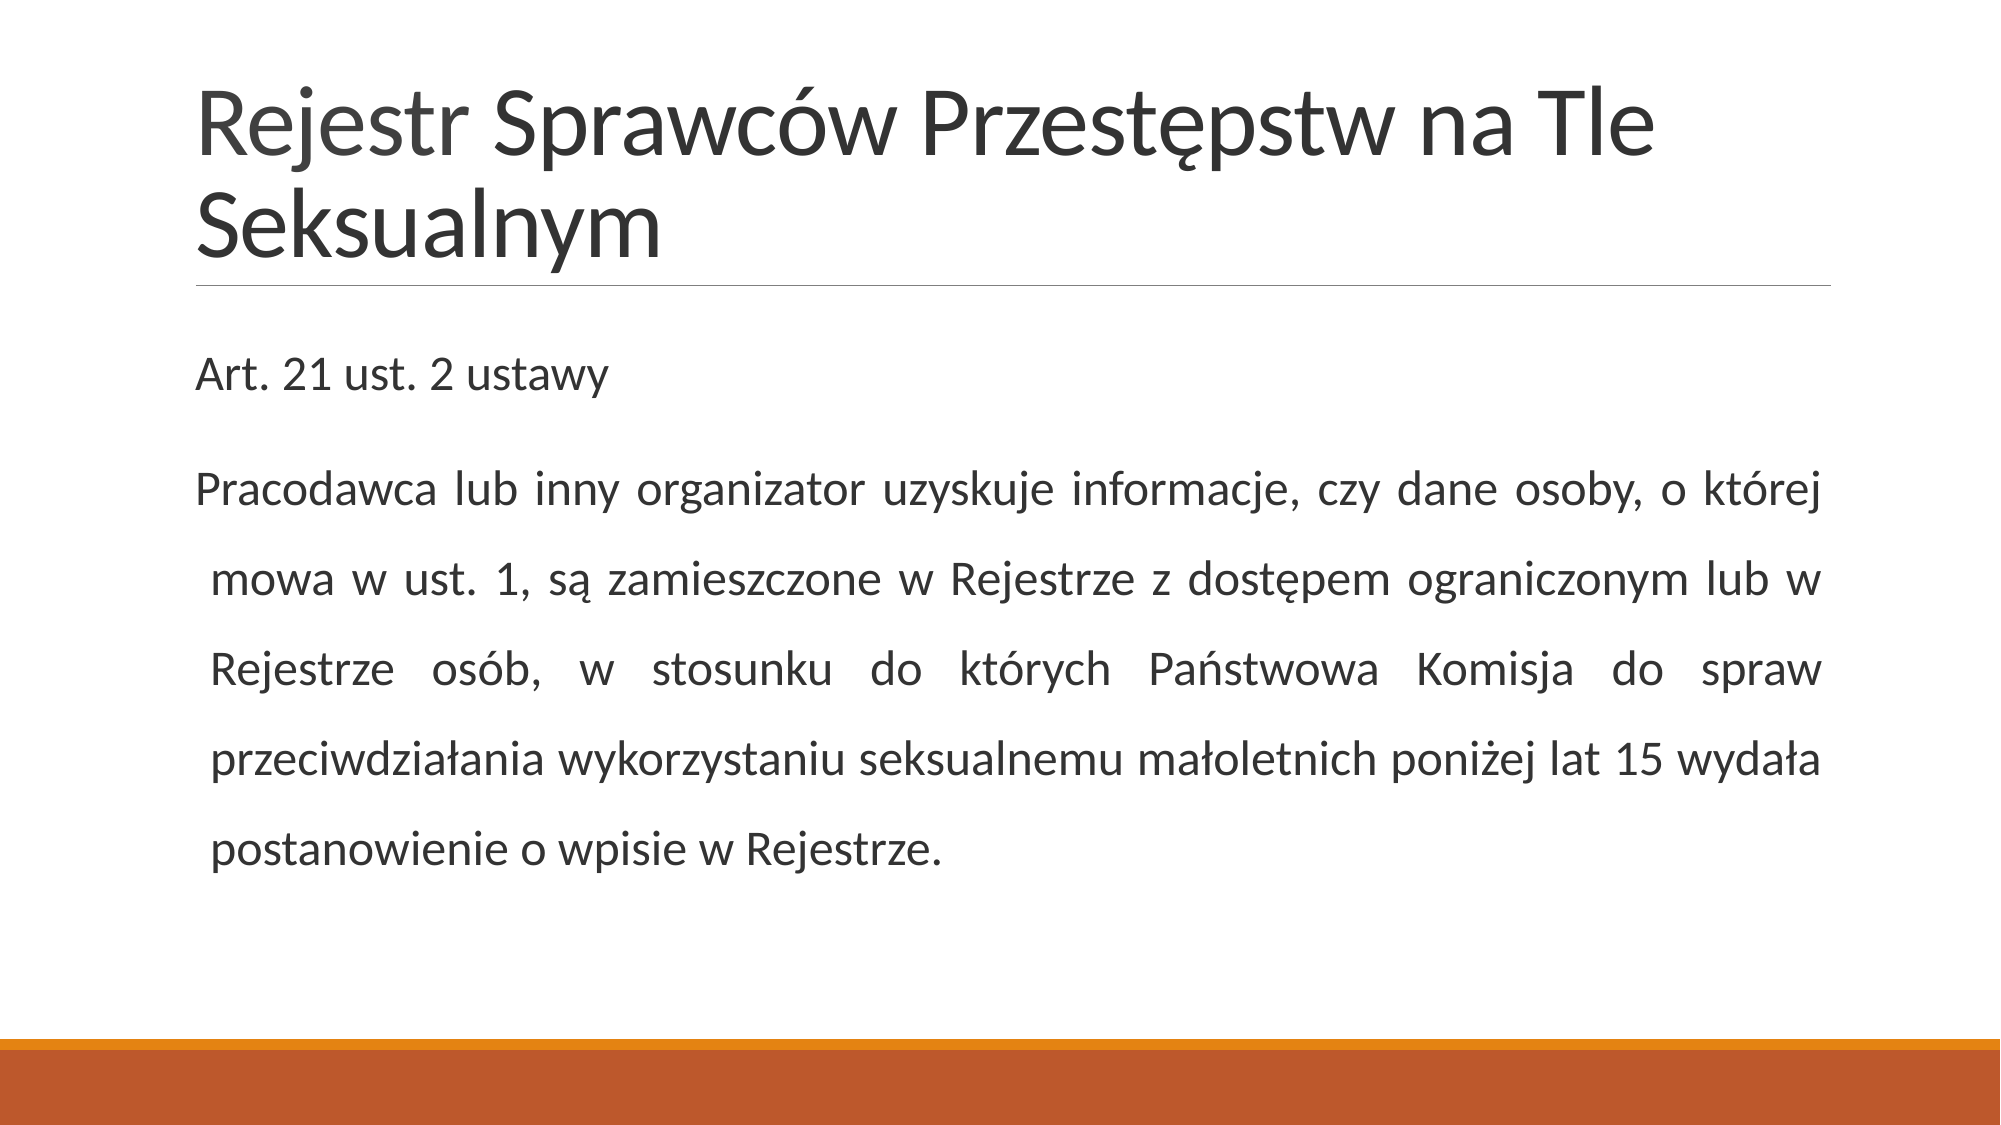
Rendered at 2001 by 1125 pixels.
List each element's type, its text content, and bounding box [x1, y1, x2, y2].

list Art. 21 ust. 2 ustawy Pracodawca lub inny organizator uzyskuje informacje, czy dane osoby, o której mowa w ust. 1, są zamieszczone w Rejestrze z dostępem ograniczonym lub w Rejestrze osób, w stosunku do których Państwowa Komisja do spraw przeciwdziałania wykorzystaniu seksualnemu małoletnich poniżej lat 15 wydała postanowienie o wpisie w Rejestrze. [180, 302, 1831, 963]
title Rejestr Sprawców Przestępstw na Tle Seksualnym [180, 47, 1831, 286]
